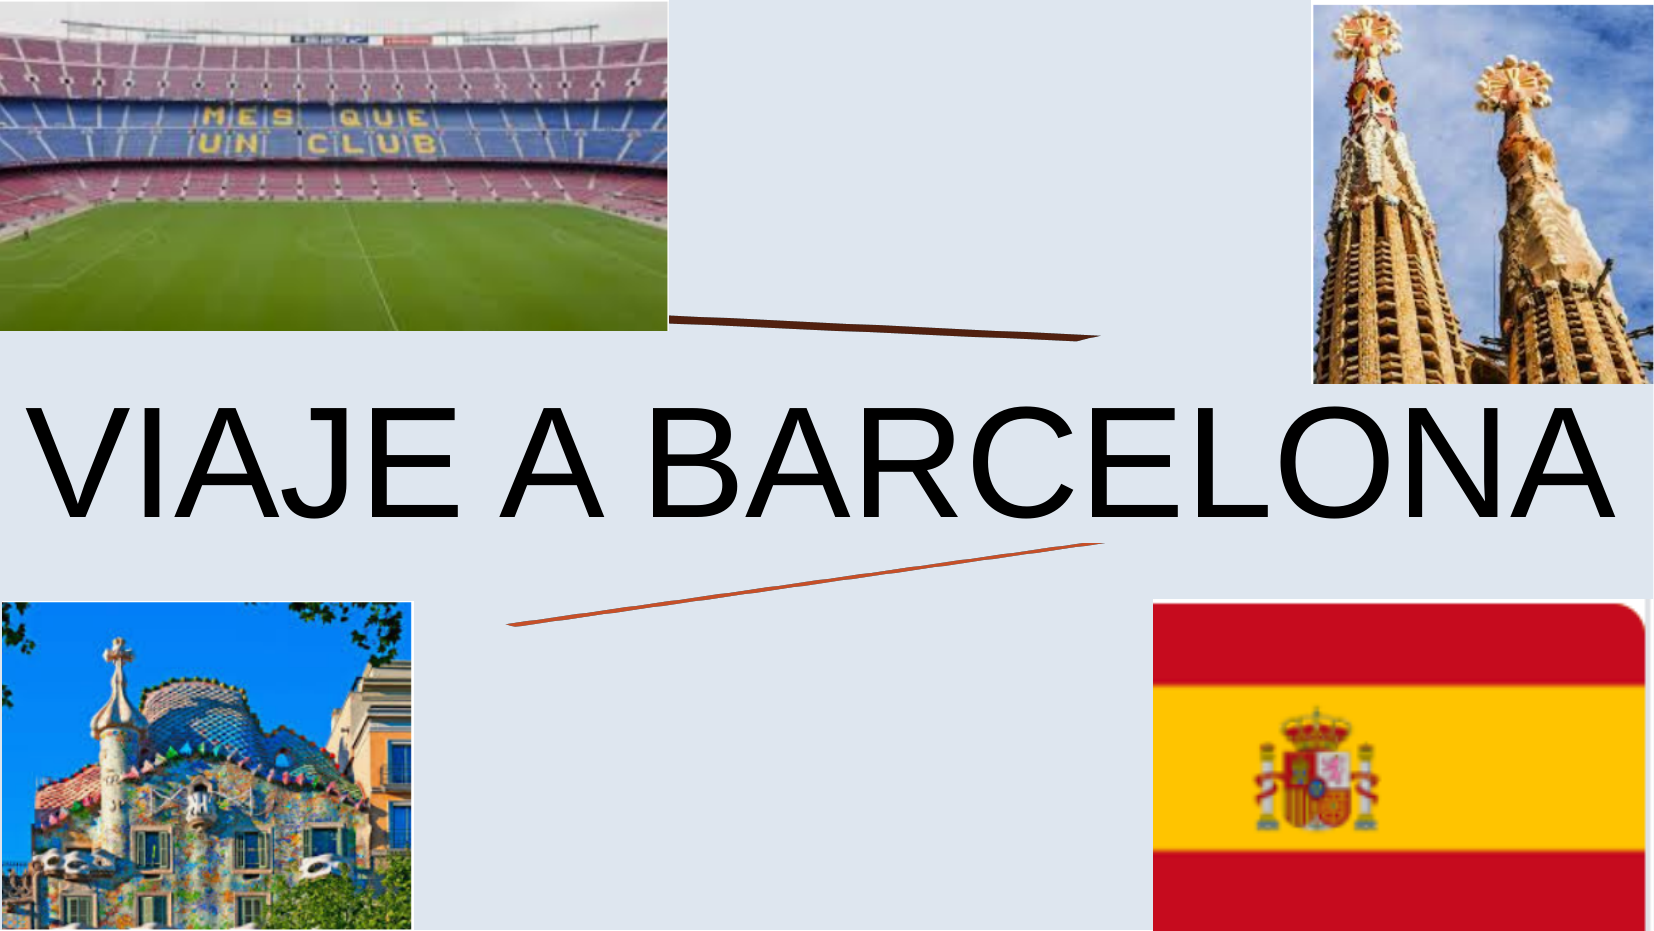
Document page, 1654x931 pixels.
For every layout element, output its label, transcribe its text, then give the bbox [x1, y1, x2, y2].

picture [1153, 599, 1654, 931]
picture [0, 0, 669, 331]
picture [2, 601, 414, 931]
picture [1311, 0, 1654, 384]
title VIAJE A BARCELONA [23, 257, 1619, 643]
